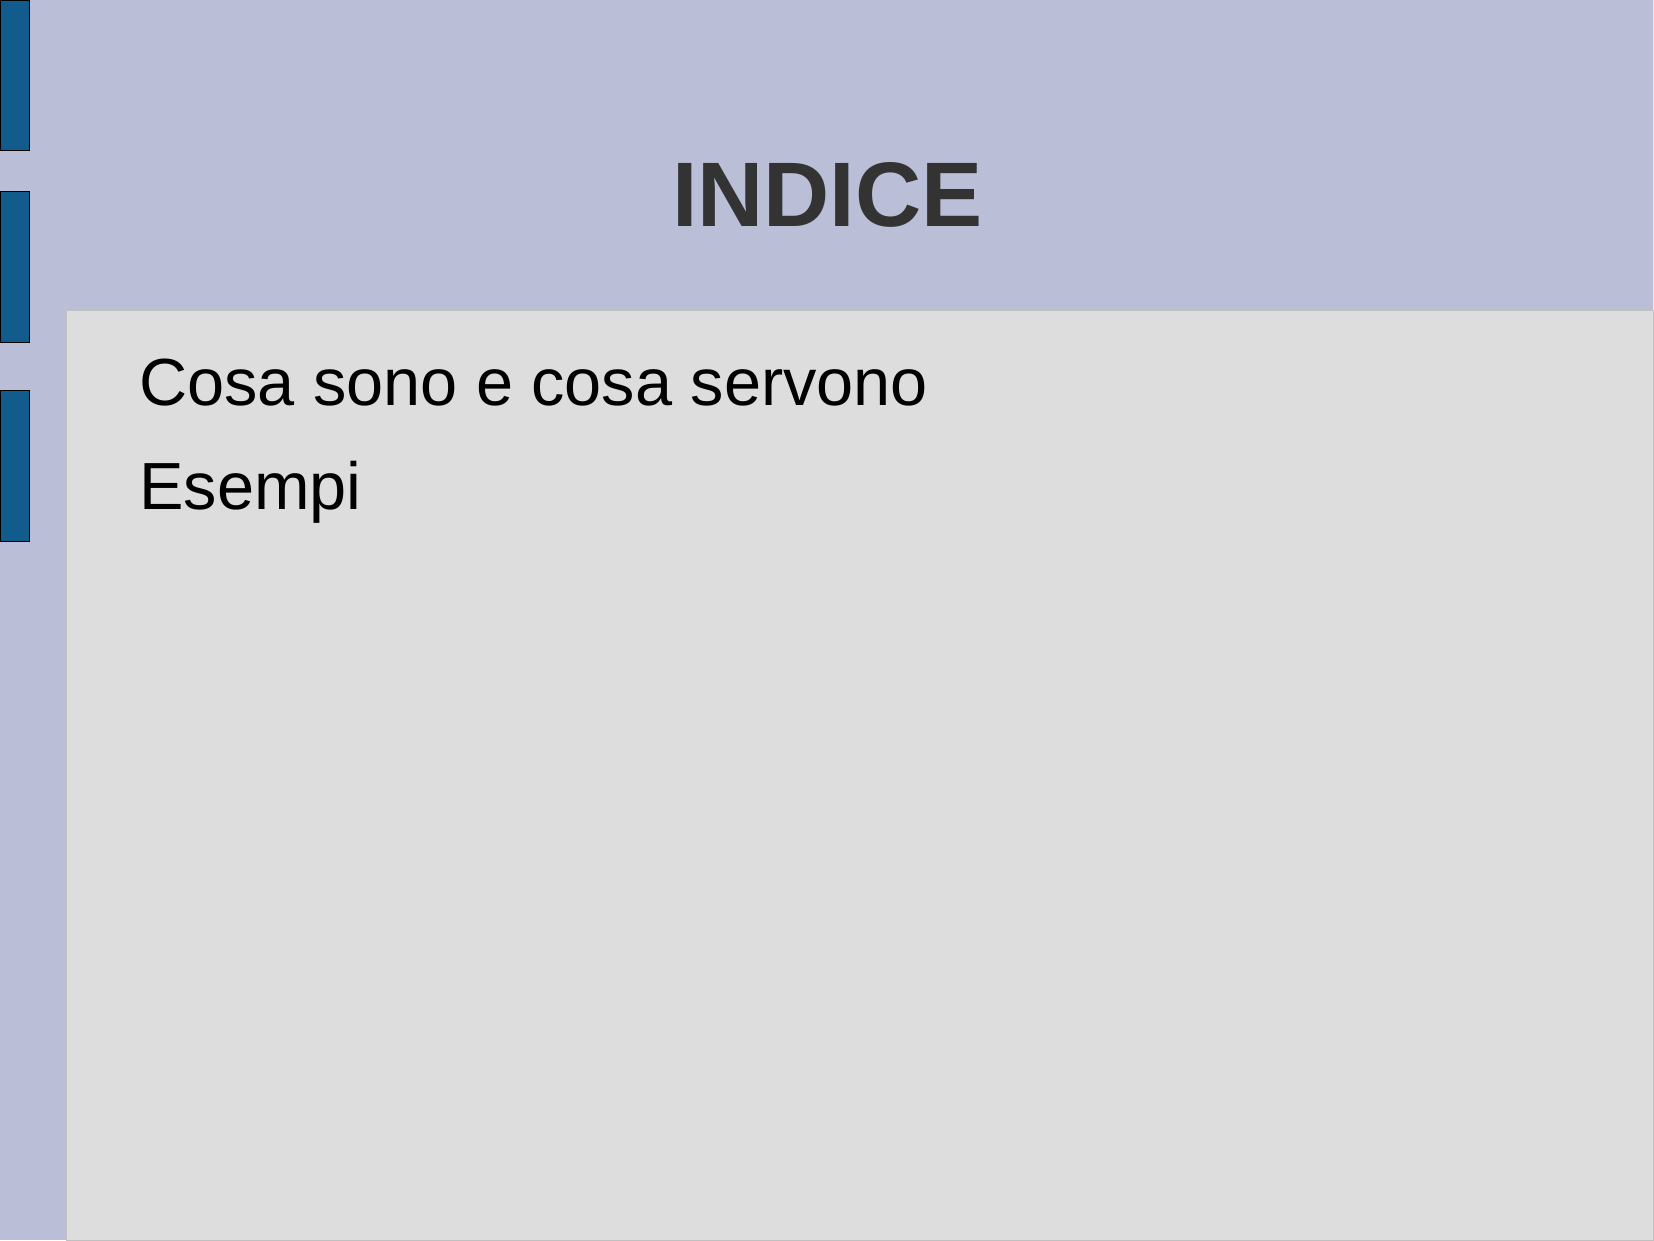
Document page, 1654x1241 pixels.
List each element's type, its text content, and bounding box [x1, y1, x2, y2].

title INDICE [121, 91, 1534, 299]
list Cosa sono e cosa servono Esempi [121, 344, 1534, 1112]
